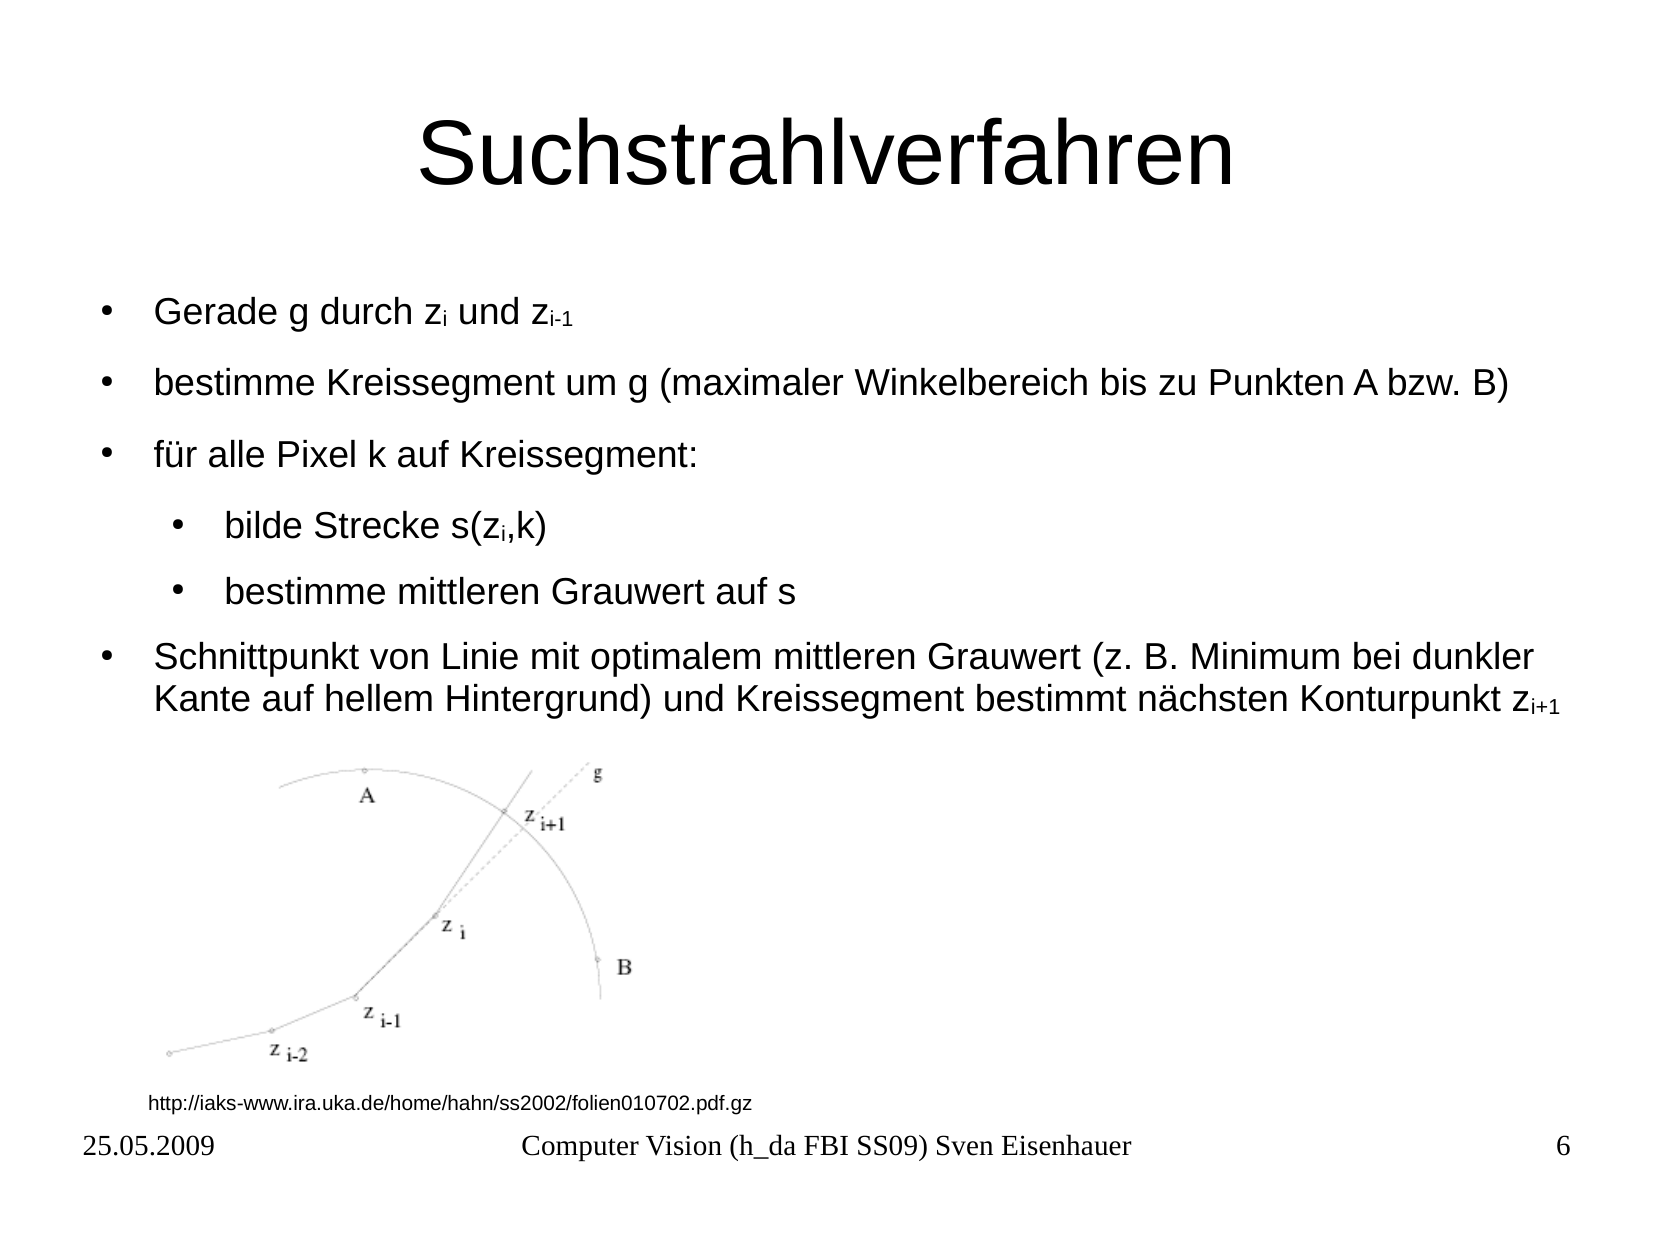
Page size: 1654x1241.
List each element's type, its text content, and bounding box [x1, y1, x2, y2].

list Gerade g durch zi und zi-1 bestimme Kreissegment um g (maximaler Winkelbereich bis zu Punkten A bzw. B) für alle Pixel k auf Kreissegment: bilde Strecke s(zi,k) bestimme mittleren Grauwert auf s Schnittpunkt von Linie mit optimalem mittleren Grauwert (z. B. Minimum bei dunkler Kante auf hellem Hintergrund) und Kreissegment bestimmt nächsten Konturpunkt zi+1 [82, 290, 1571, 1094]
title Suchstrahlverfahren [82, 56, 1571, 250]
text_box http://iaks-www.ira.uka.de/home/hahn/ss2002/folien010702.pdf.gz [133, 1084, 768, 1123]
picture [162, 744, 639, 1084]
